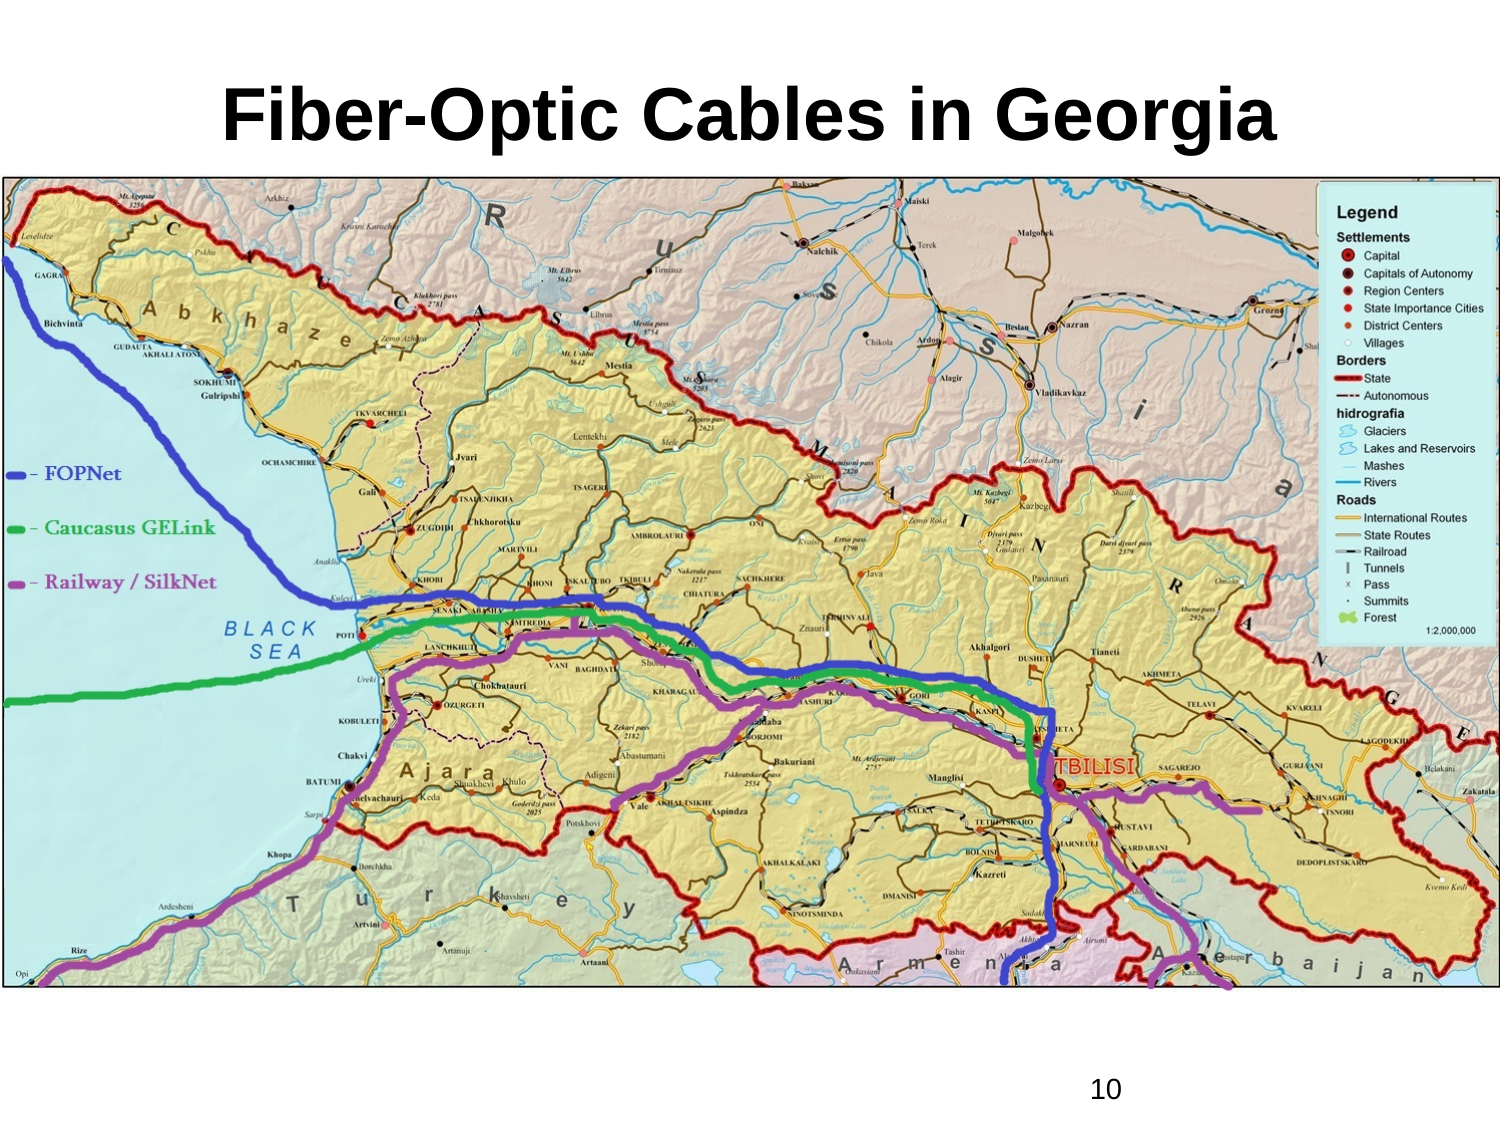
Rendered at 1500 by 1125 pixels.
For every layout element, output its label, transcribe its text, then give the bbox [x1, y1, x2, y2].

picture [0, 174, 1500, 992]
slide_number <número> [1074, 1062, 1425, 1103]
title Fiber-Optic Cables in Georgia [75, 45, 1425, 174]
